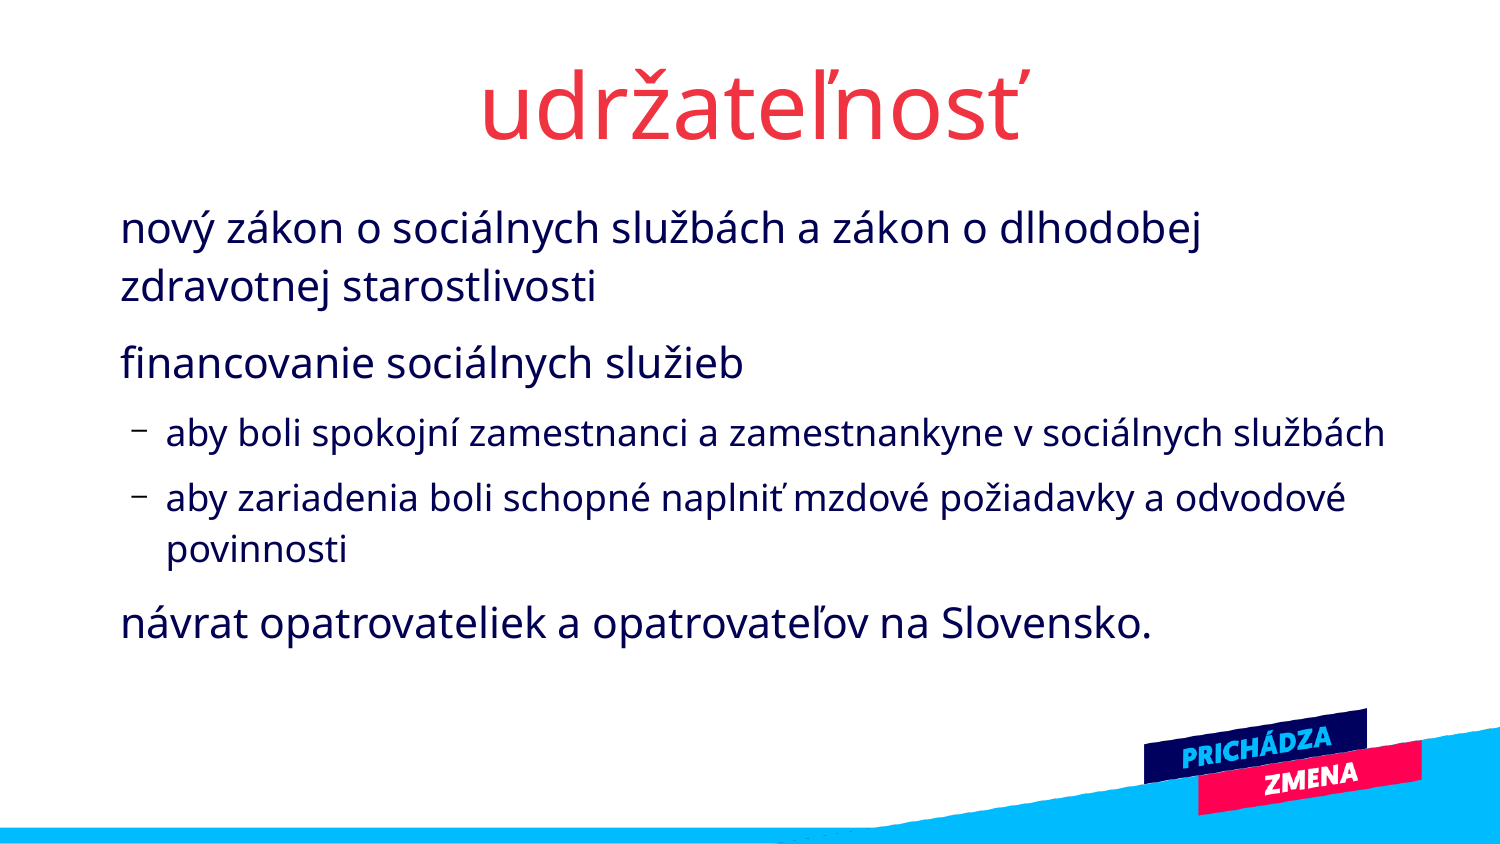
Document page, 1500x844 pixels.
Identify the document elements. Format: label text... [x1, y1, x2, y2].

picture [765, 708, 1500, 827]
list nový zákon o sociálnych službách a zákon o dlhodobej zdravotnej starostlivosti financovanie sociálnych služieb aby boli spokojní zamestnanci a zamestnankyne v sociálnych službách aby zariadenia boli schopné naplniť mzdové požiadavky a odvodové povinnosti návrat opatrovateliek a opatrovateľov na Slovensko. [75, 197, 1425, 687]
title udržateľnosť [75, 33, 1425, 175]
